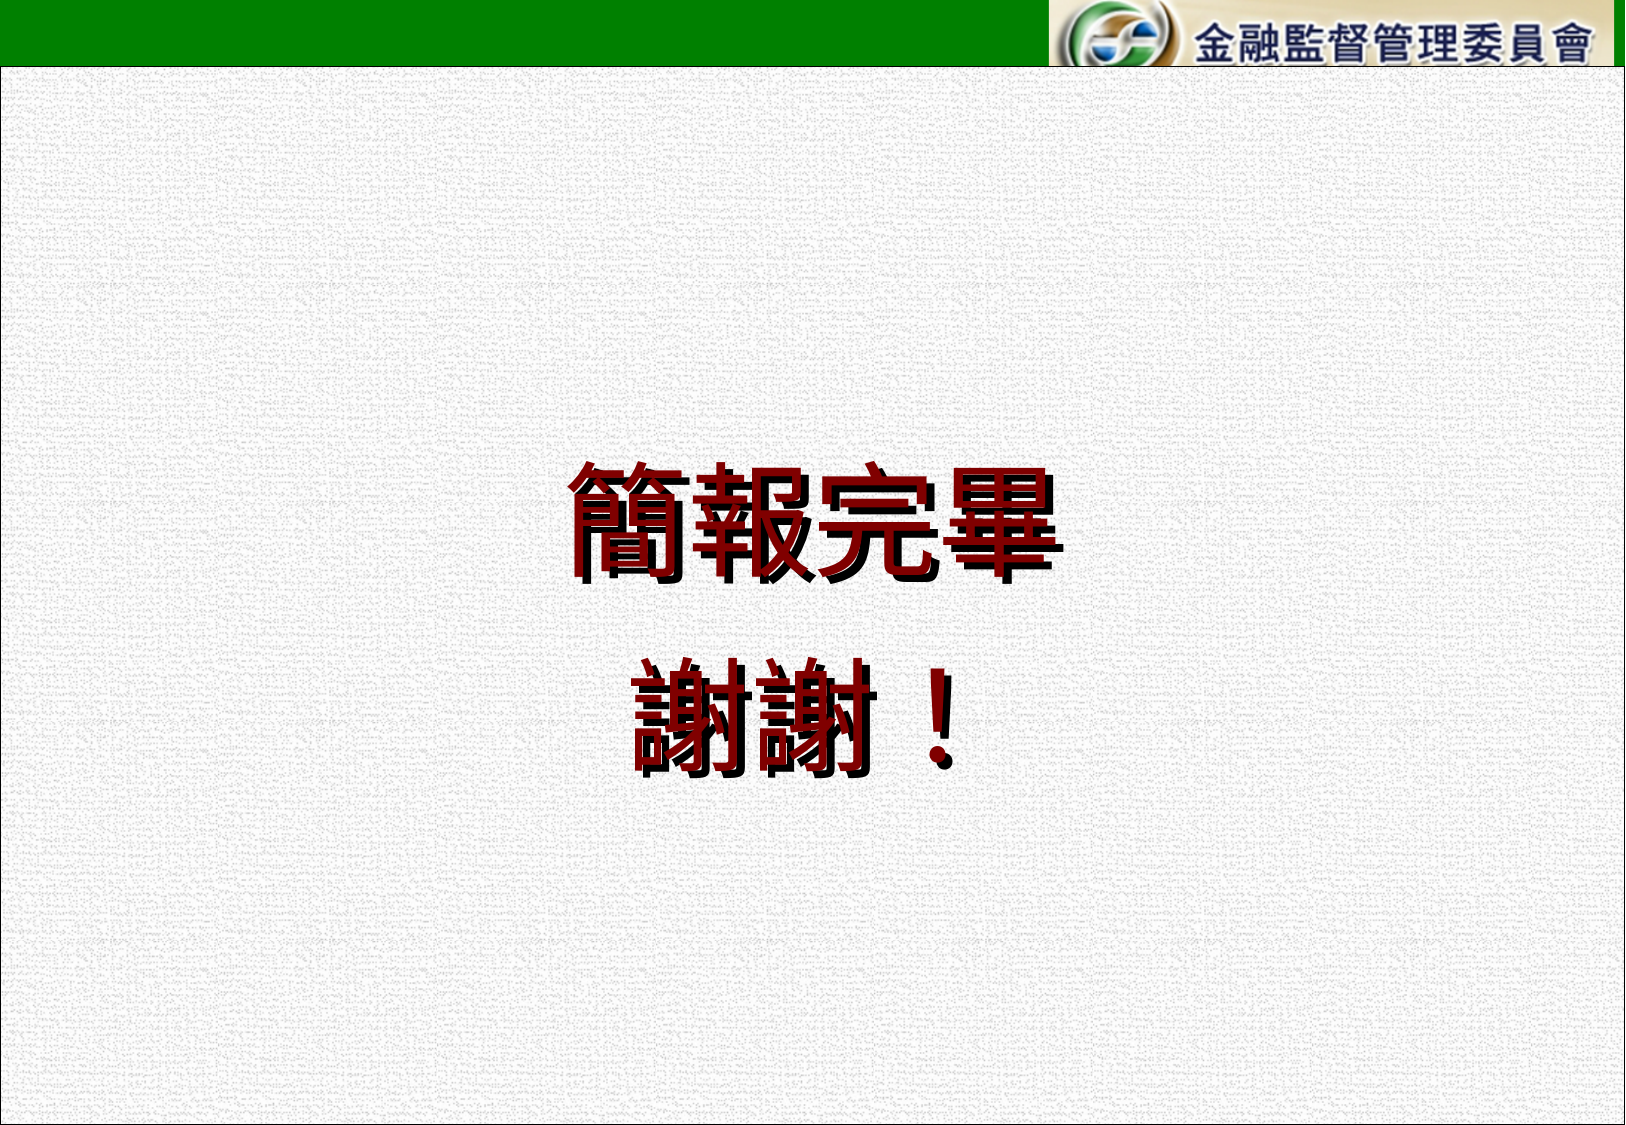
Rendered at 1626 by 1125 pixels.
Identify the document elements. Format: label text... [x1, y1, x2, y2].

text_box 簡報完畢 謝謝！ [0, 66, 1625, 1125]
text_box [95, 267, 1522, 343]
